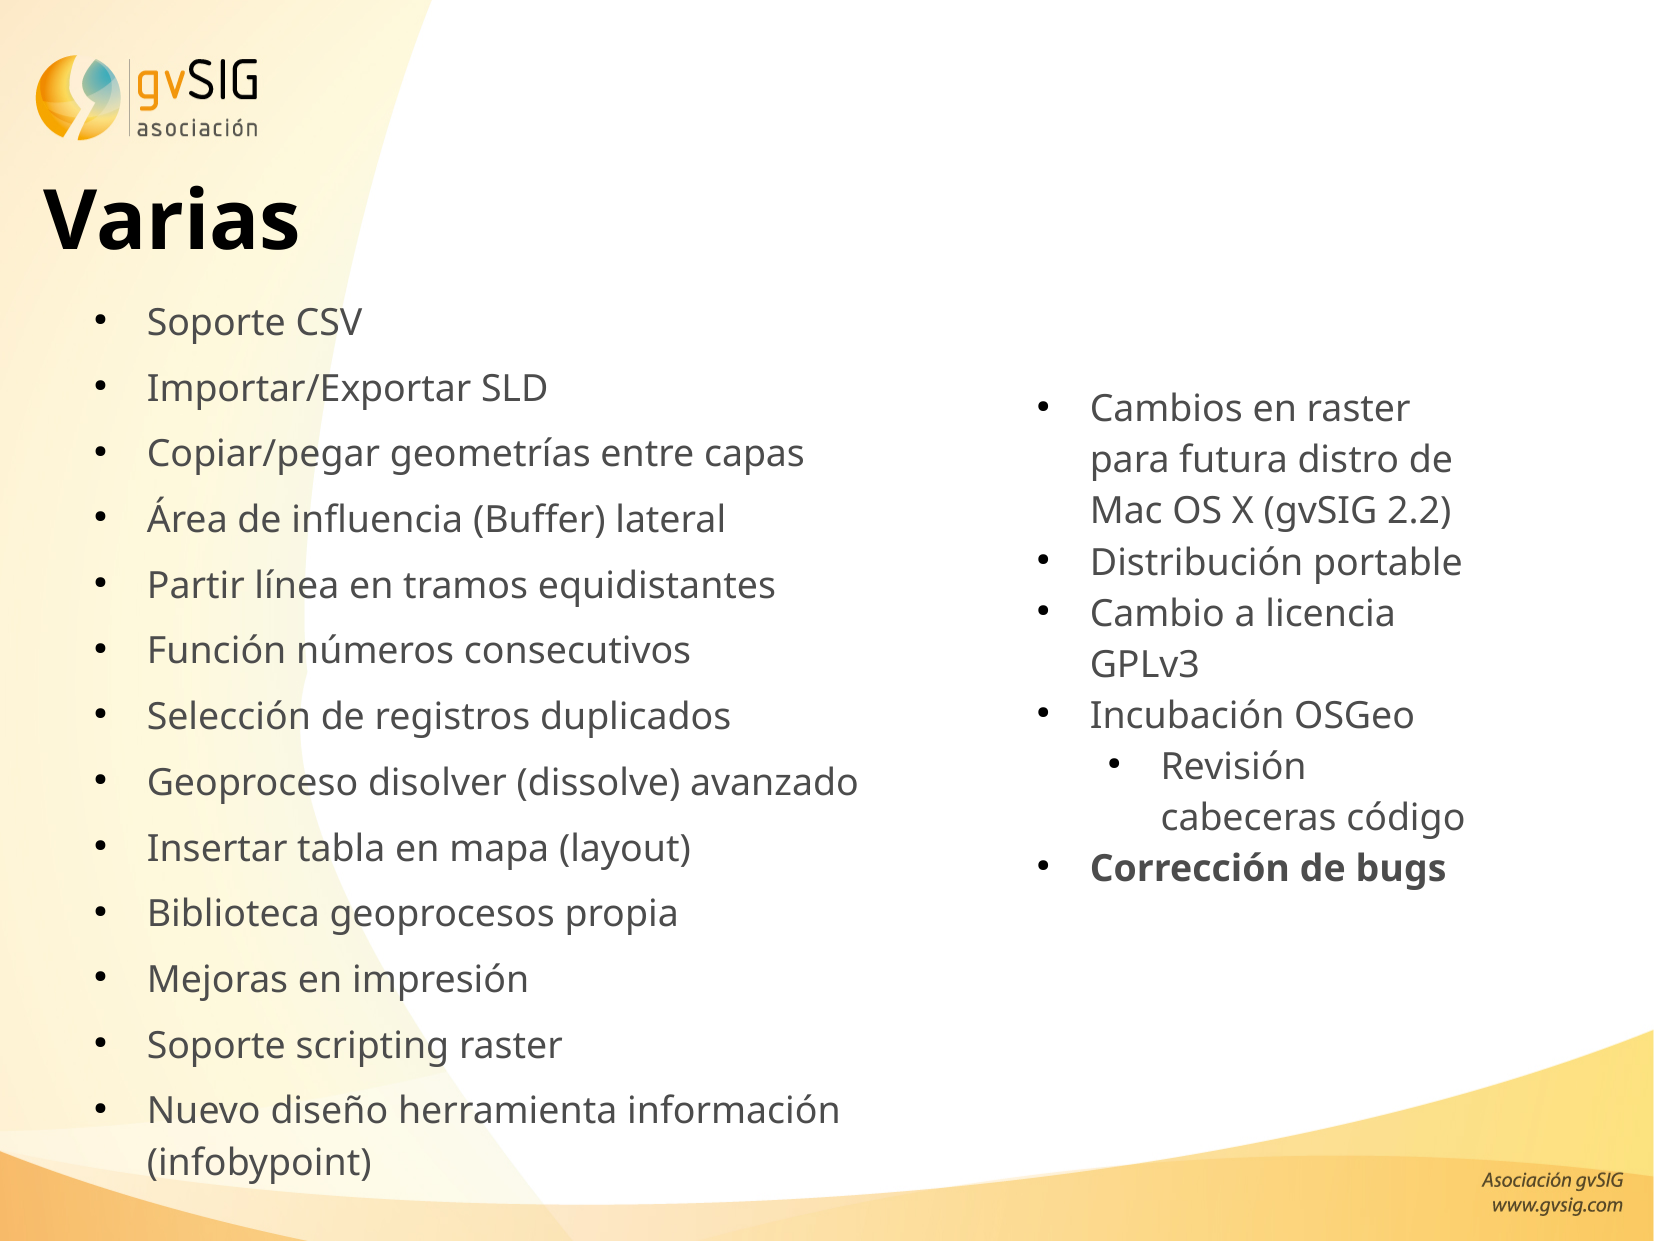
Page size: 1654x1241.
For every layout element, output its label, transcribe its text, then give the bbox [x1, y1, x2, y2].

title Varias [43, 170, 1531, 265]
list Soporte CSV Importar/Exportar SLD Copiar/pegar geometrías entre capas Área de influencia (Buffer) lateral Partir línea en tramos equidistantes Función números consecutivos Selección de registros duplicados Geoproceso disolver (dissolve) avanzado Insertar tabla en mapa (layout) Biblioteca geoprocesos propia Mejoras en impresión Soporte scripting raster Nuevo diseño herramienta información (infobypoint) [76, 295, 1030, 1113]
picture [0, 0, 1654, 1241]
text_box Cambios en raster para futura distro de Mac OS X (gvSIG 2.2) Distribución portable Cambio a licencia GPLv3 Incubación OSGeo Revisión cabeceras código Corrección de bugs [1004, 374, 1485, 1031]
